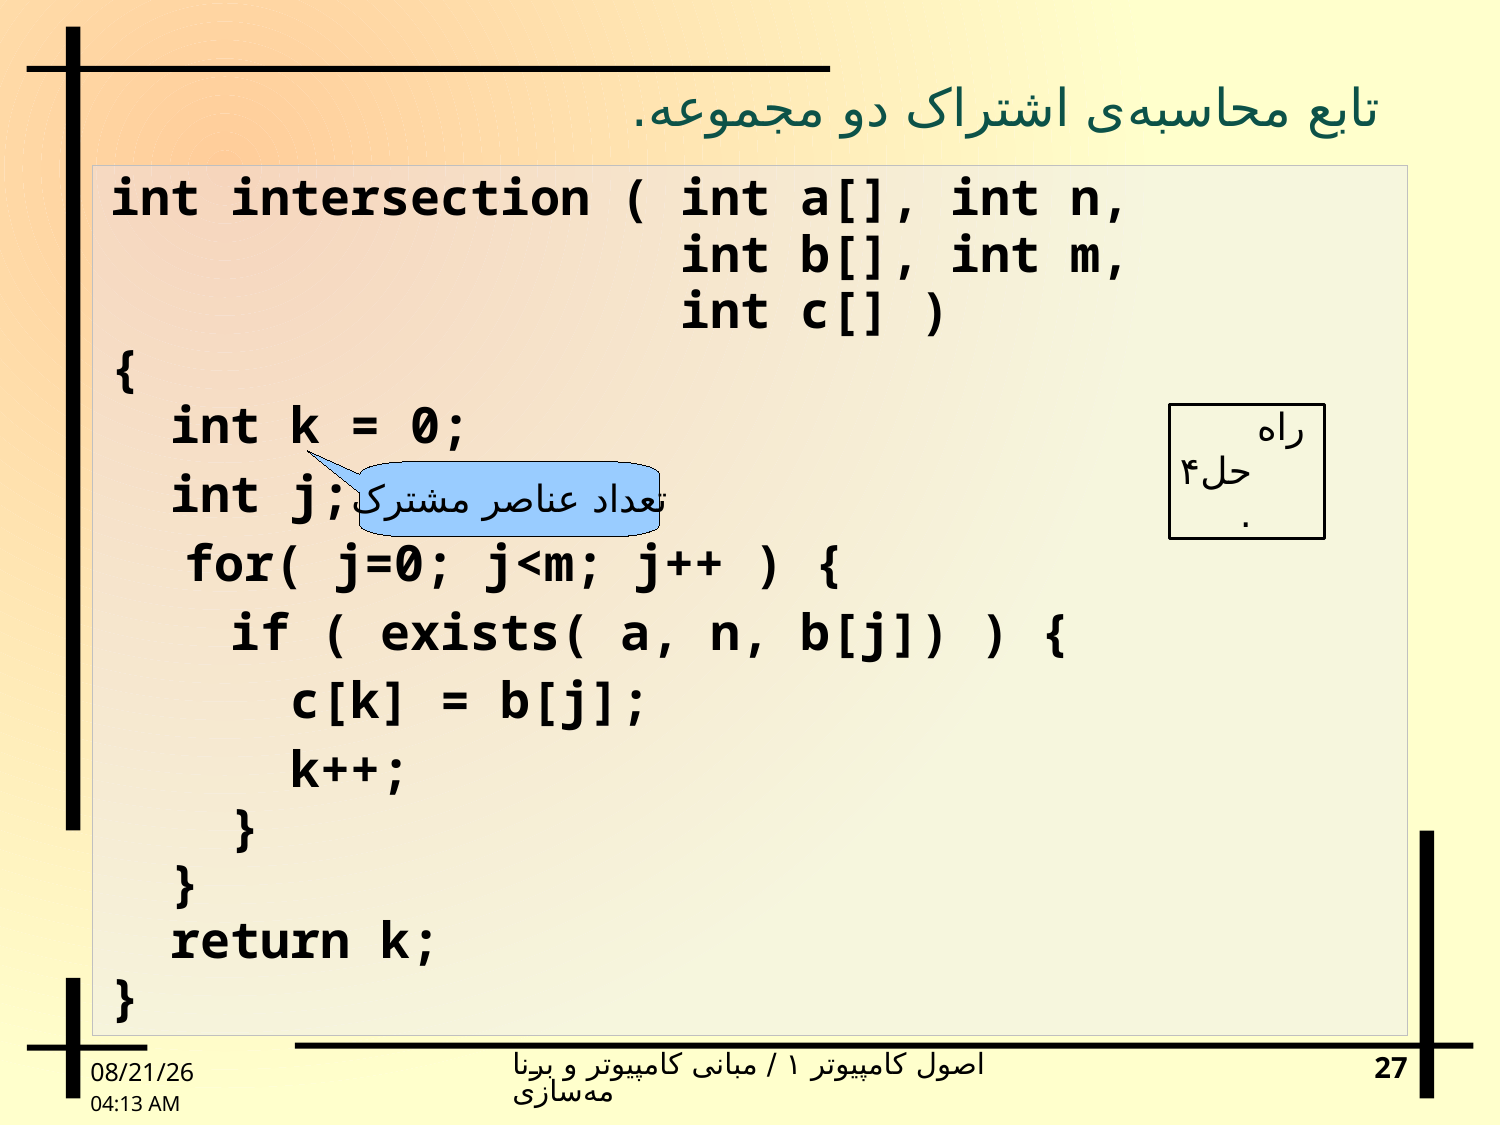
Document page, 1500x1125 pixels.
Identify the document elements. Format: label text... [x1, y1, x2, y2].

list تابع محاسبه‌ی اشتراک دو مجموعه. [122, 77, 1434, 176]
text_box تعداد عناصر مشترک [307, 450, 660, 537]
list راه حل۴. [1169, 404, 1325, 470]
text_box int intersection ( int a[], int n, int b[], int m, int c[] ) { int k = 0; int j; for( j=0; j<m; j++ ) { if ( exists( a, n, b[j]) ) { c[k] = b[j]; k++; } } return k; } [92, 165, 1408, 1036]
